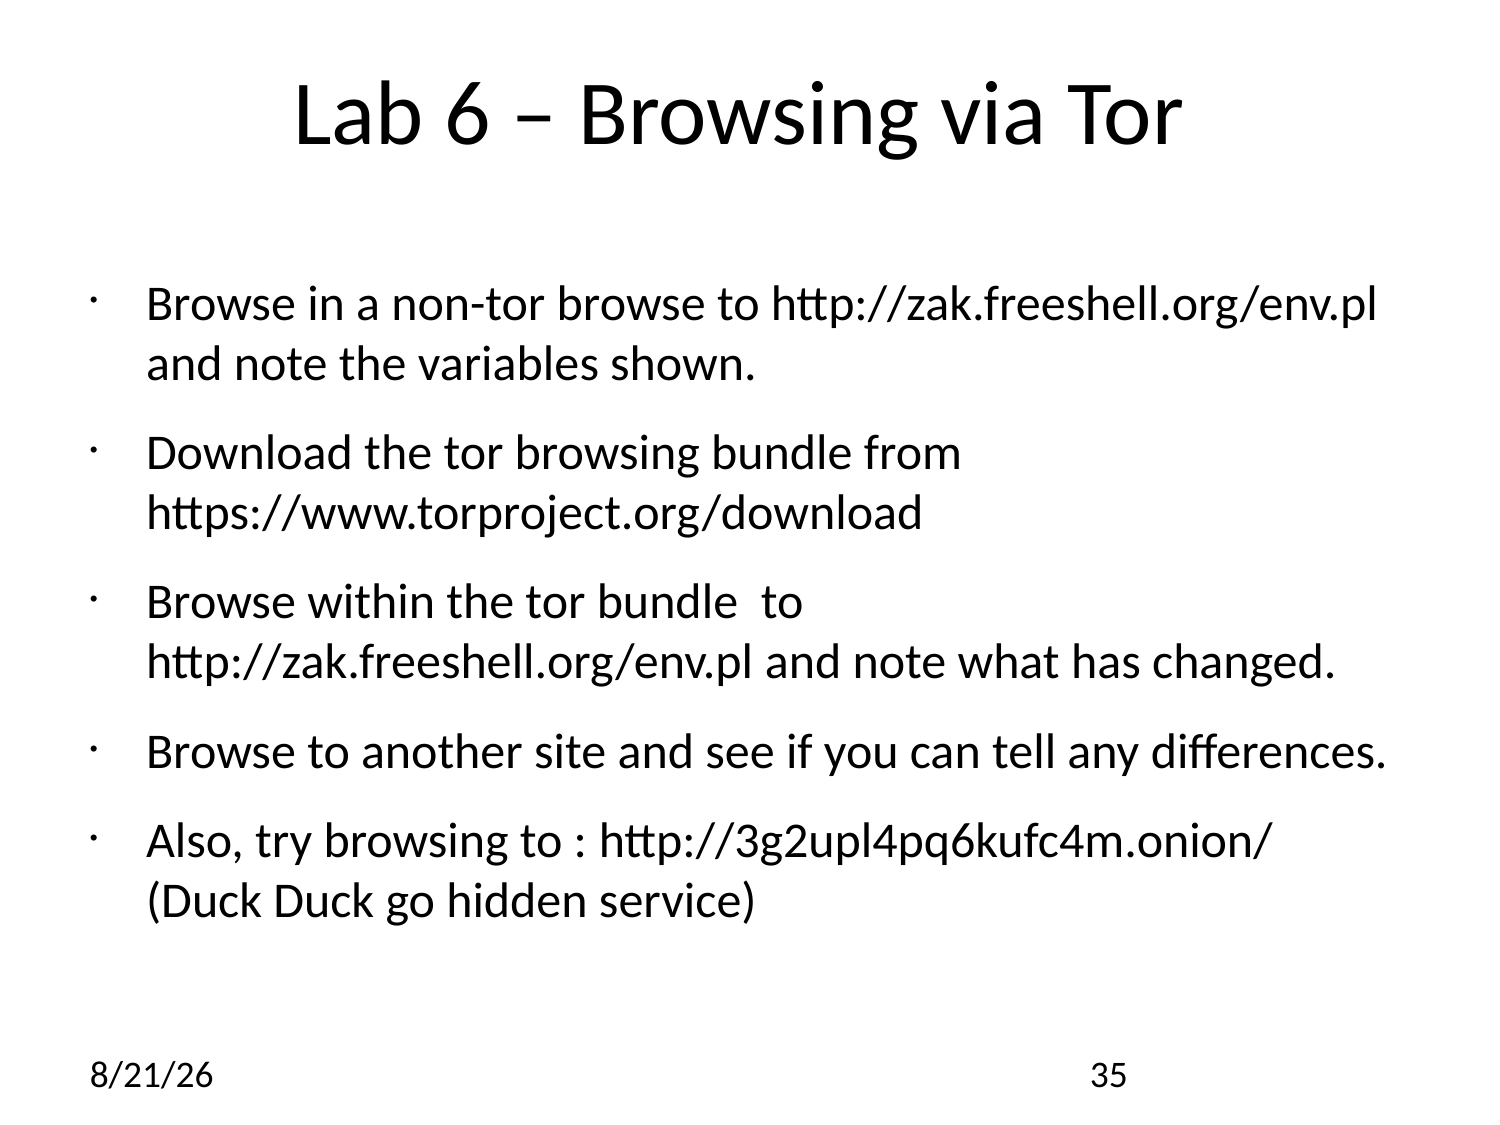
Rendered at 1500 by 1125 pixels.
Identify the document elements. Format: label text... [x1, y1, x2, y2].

slide_number 1/6/13 [75, 1042, 425, 1103]
title Lab 6 – Browsing via Tor [75, 45, 1425, 233]
list Browse in a non-tor browse to http://zak.freeshell.org/env.pl and note the variables shown. Download the tor browsing bundle from https://www.torproject.org/download Browse within the tor bundle to http://zak.freeshell.org/env.pl and note what has changed. Browse to another site and see if you can tell any differences. Also, try browsing to : http://3g2upl4pq6kufc4m.onion/ (Duck Duck go hidden service) [75, 262, 1425, 1005]
slide_number <number> [1074, 1042, 1425, 1103]
